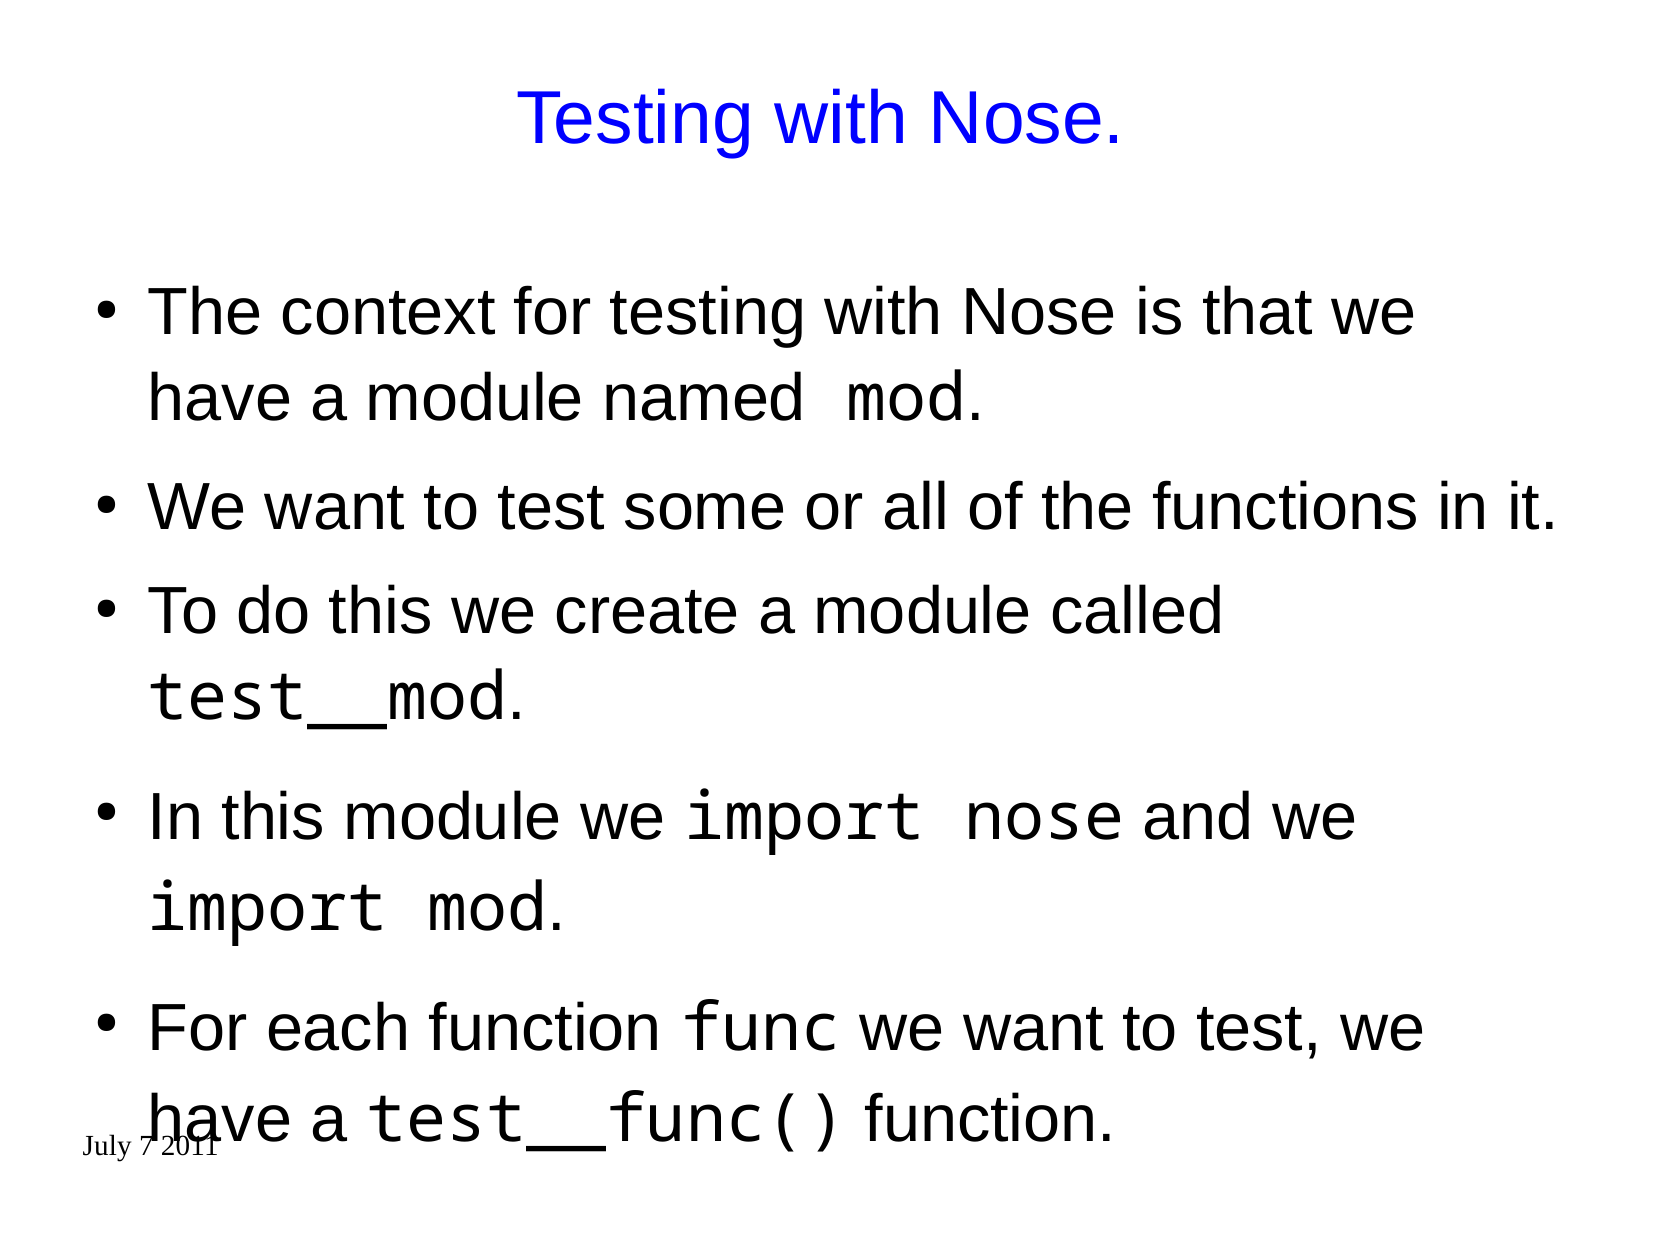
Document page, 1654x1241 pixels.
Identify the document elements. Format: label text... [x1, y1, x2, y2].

title Testing with Nose. [76, 58, 1565, 178]
list The context for testing with Nose is that we have a module named mod. We want to test some or all of the functions in it. To do this we create a module called test__mod. In this module we import nose and we import mod. For each function func we want to test, we have a test__func() function. [76, 274, 1565, 1180]
